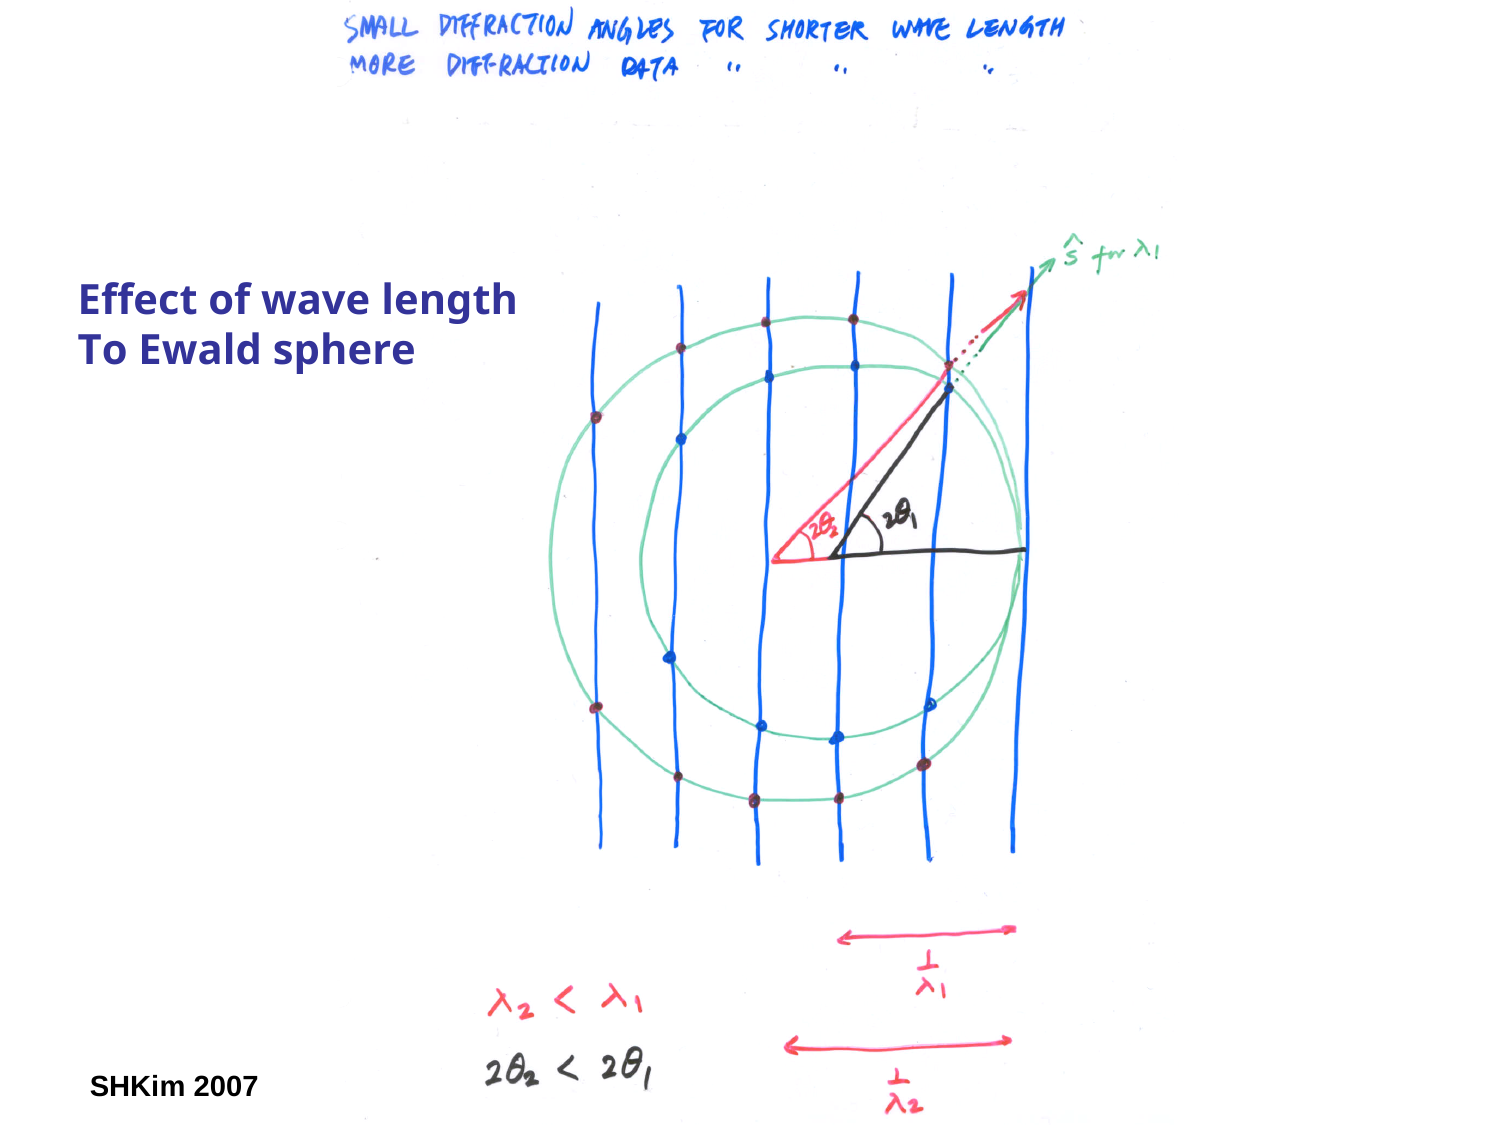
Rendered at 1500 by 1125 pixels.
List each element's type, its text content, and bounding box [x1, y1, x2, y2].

picture [337, 0, 1189, 1125]
text_box Effect of wave length To Ewald sphere [62, 265, 534, 381]
